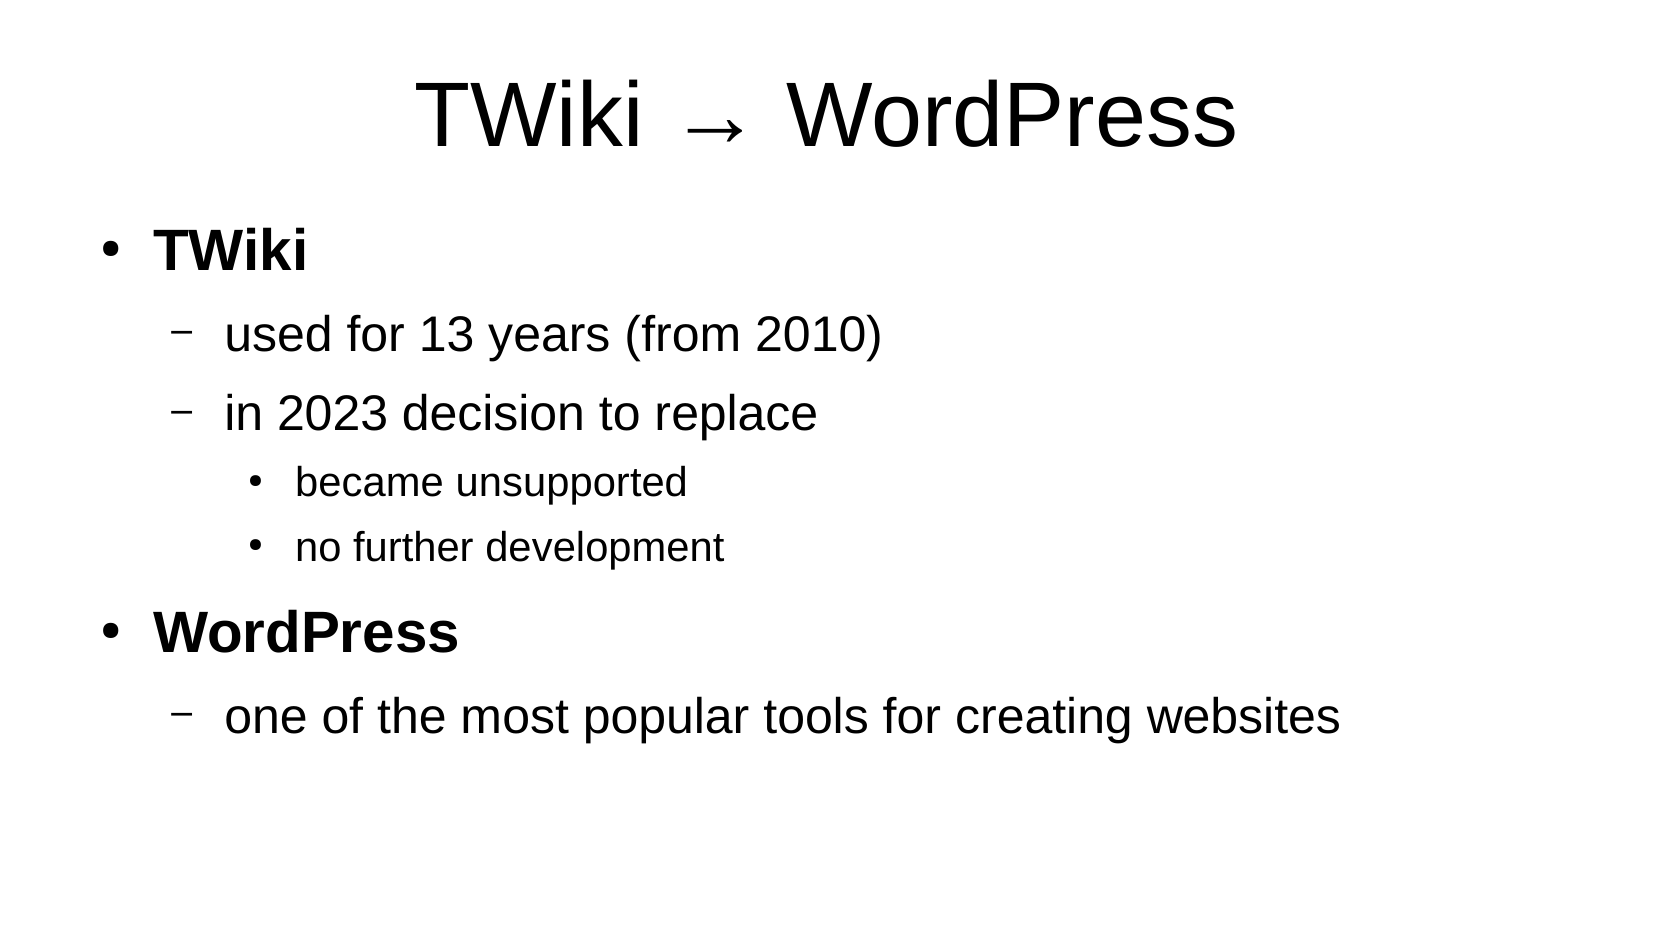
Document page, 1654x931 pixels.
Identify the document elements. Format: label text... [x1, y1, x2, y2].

list TWiki used for 13 years (from 2010) in 2023 decision to replace became unsupported no further development WordPress one of the most popular tools for creating websites [82, 217, 1571, 758]
title TWiki → WordPress [82, 37, 1571, 193]
